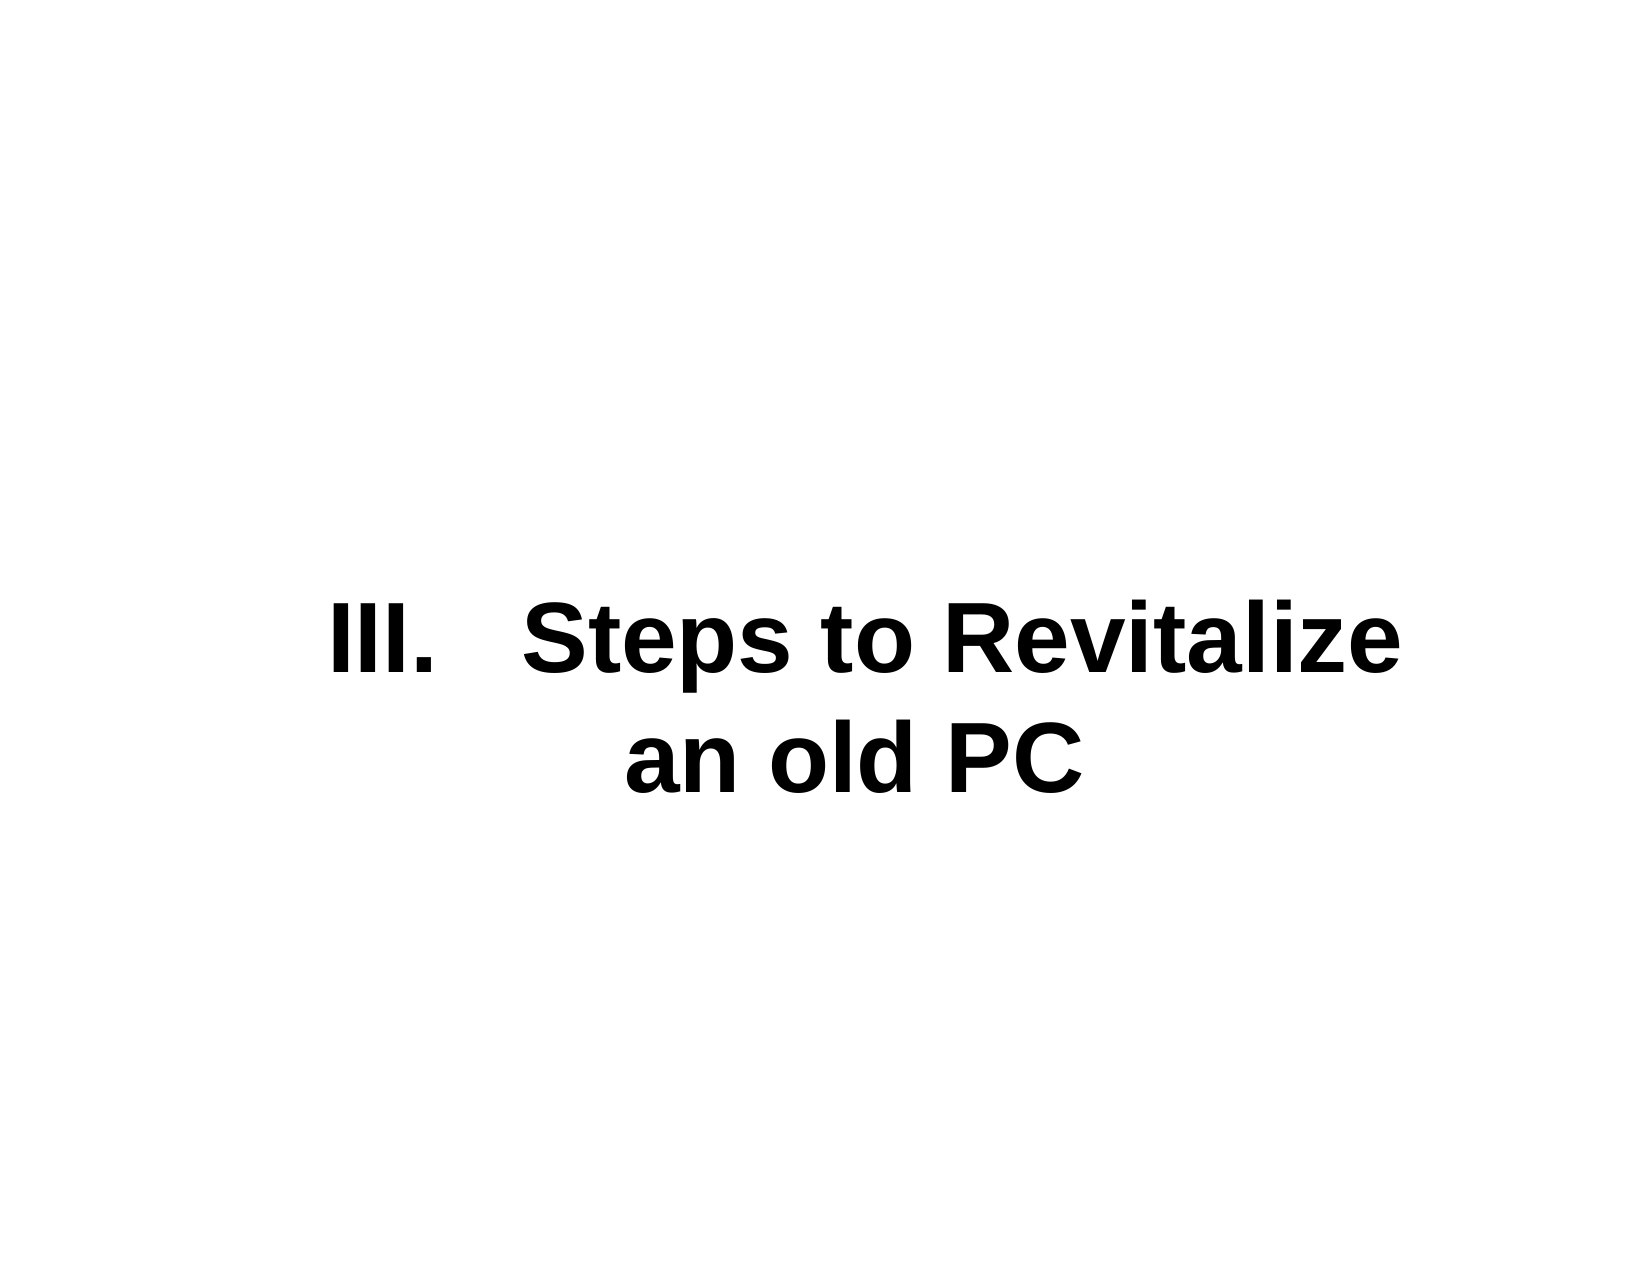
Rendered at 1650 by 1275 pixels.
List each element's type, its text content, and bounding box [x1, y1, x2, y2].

text_box III. Steps to Revitalize an old PC [312, 564, 1447, 821]
